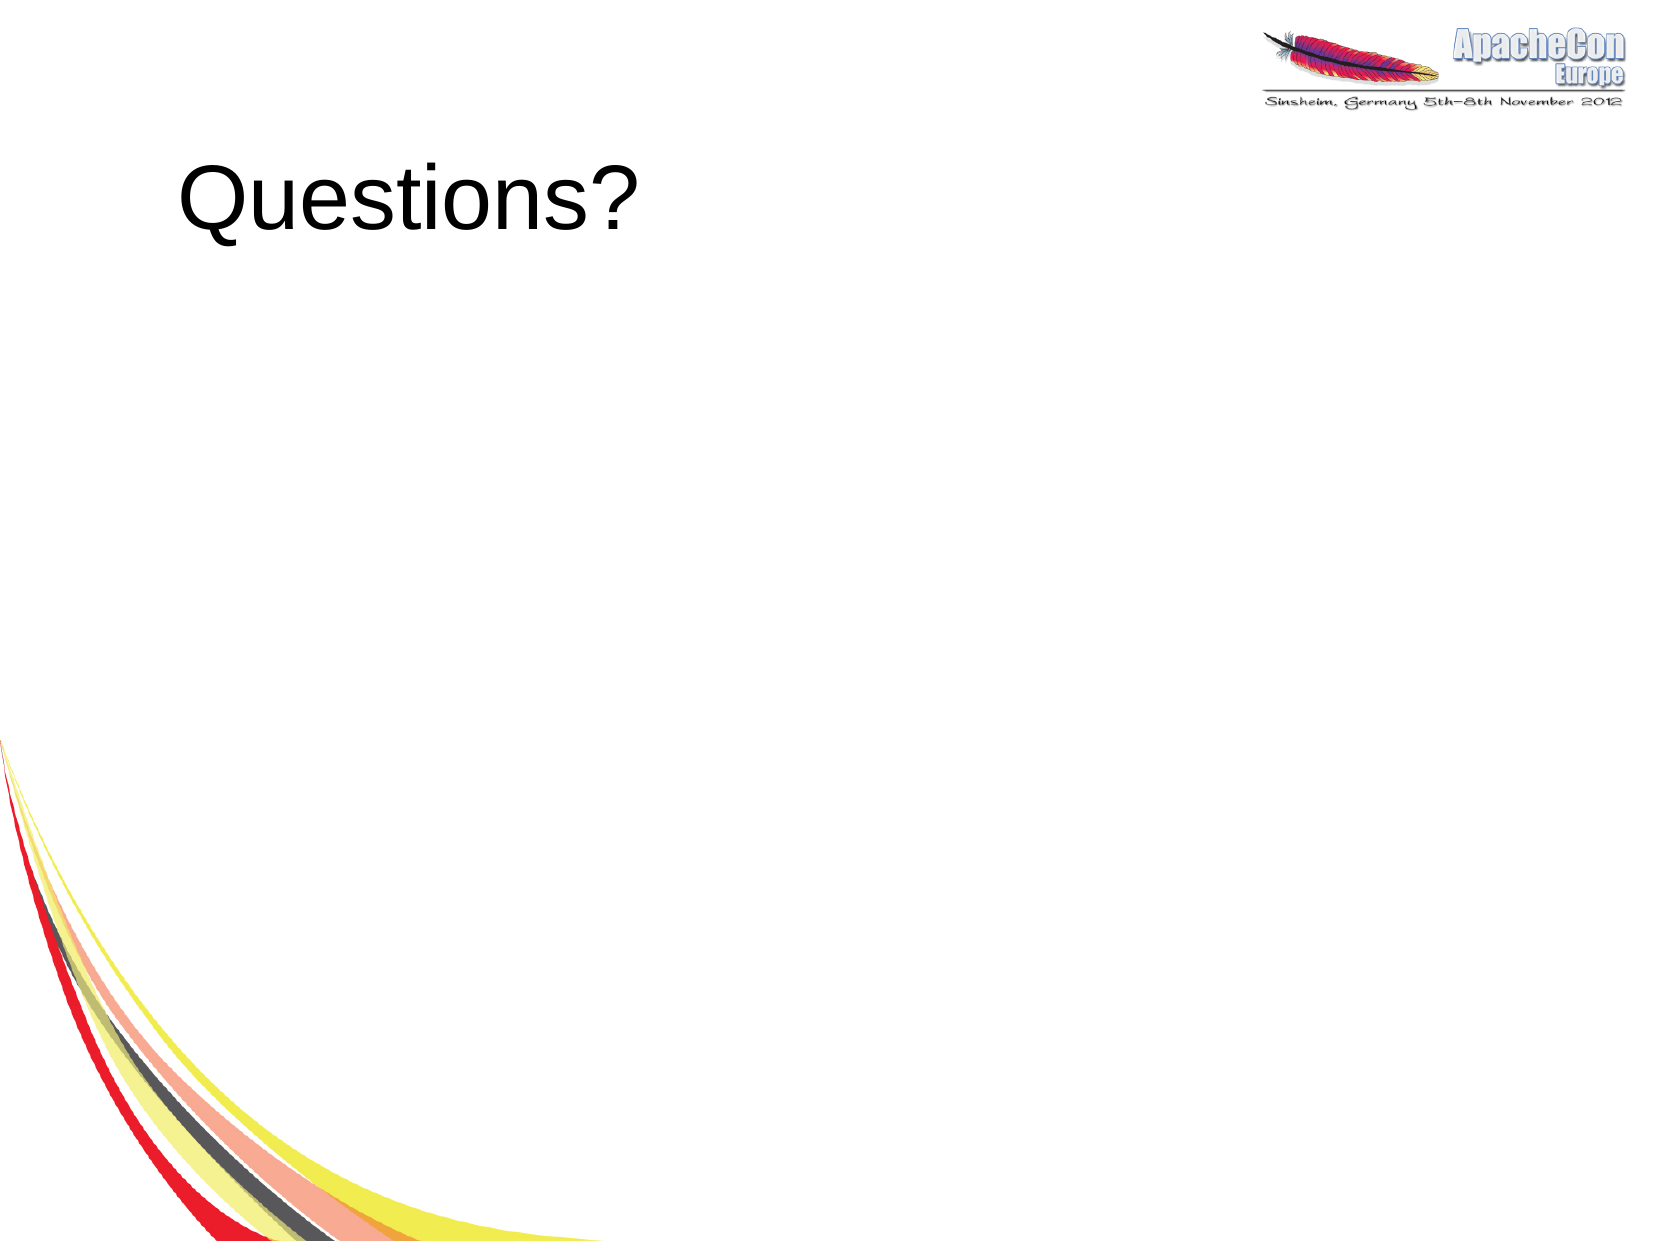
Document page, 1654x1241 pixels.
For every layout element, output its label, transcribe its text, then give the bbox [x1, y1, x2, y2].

title Questions? [177, 141, 1536, 254]
picture [0, 0, 1654, 1241]
